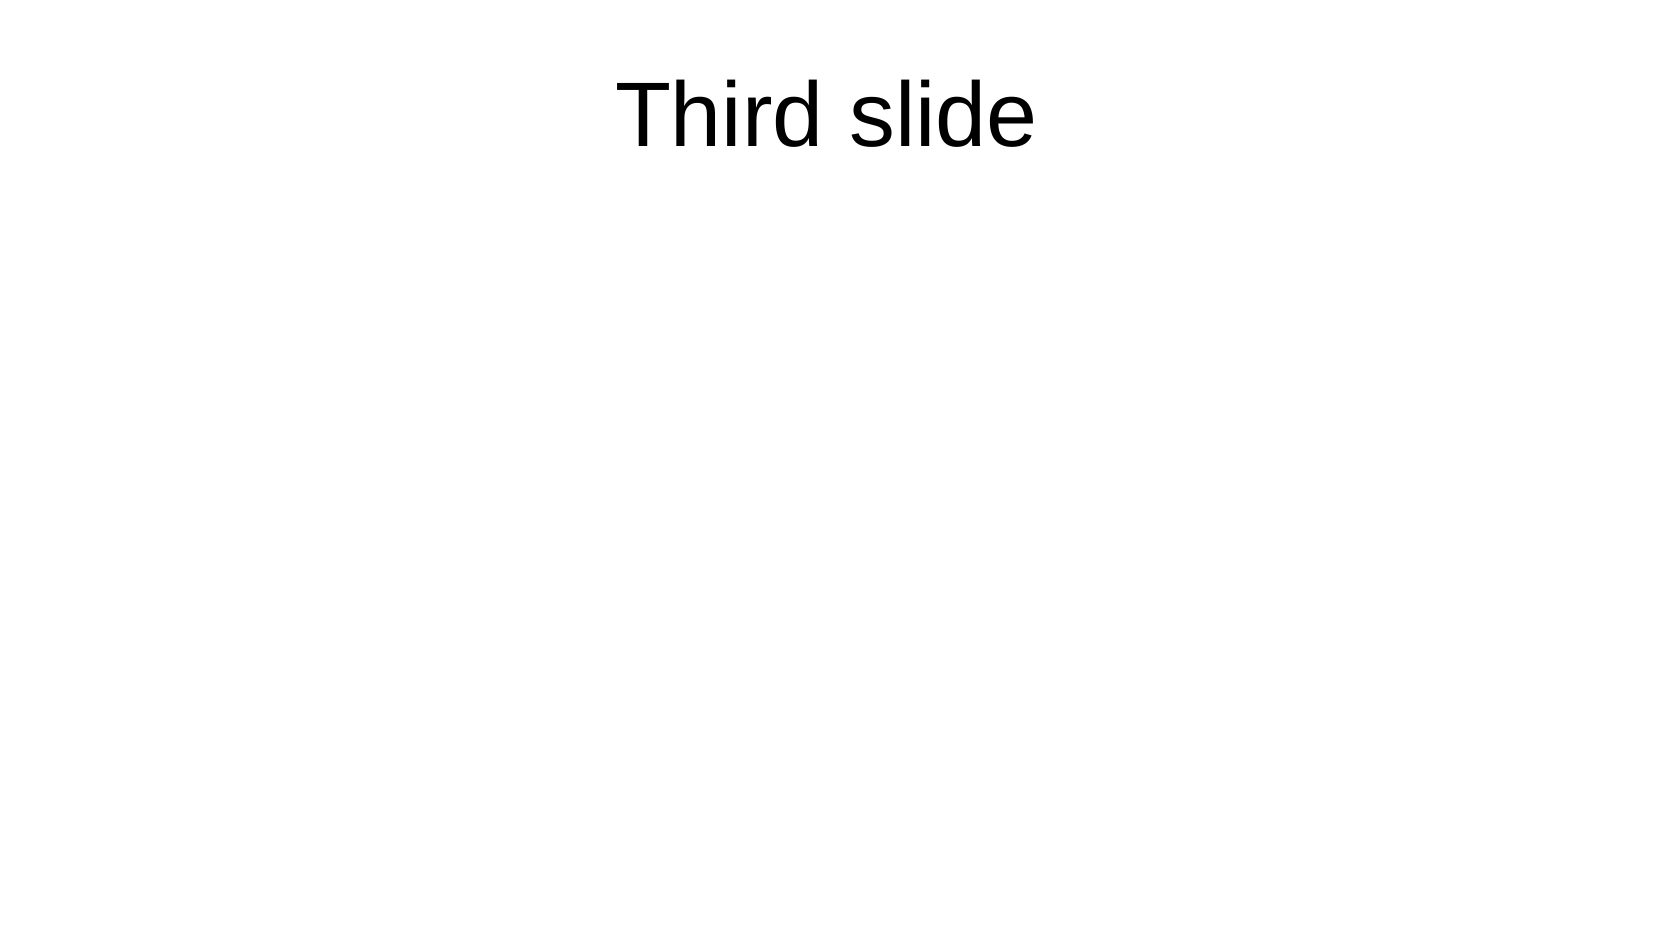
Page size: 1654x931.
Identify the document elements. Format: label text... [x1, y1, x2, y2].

title Third slide [82, 37, 1571, 193]
